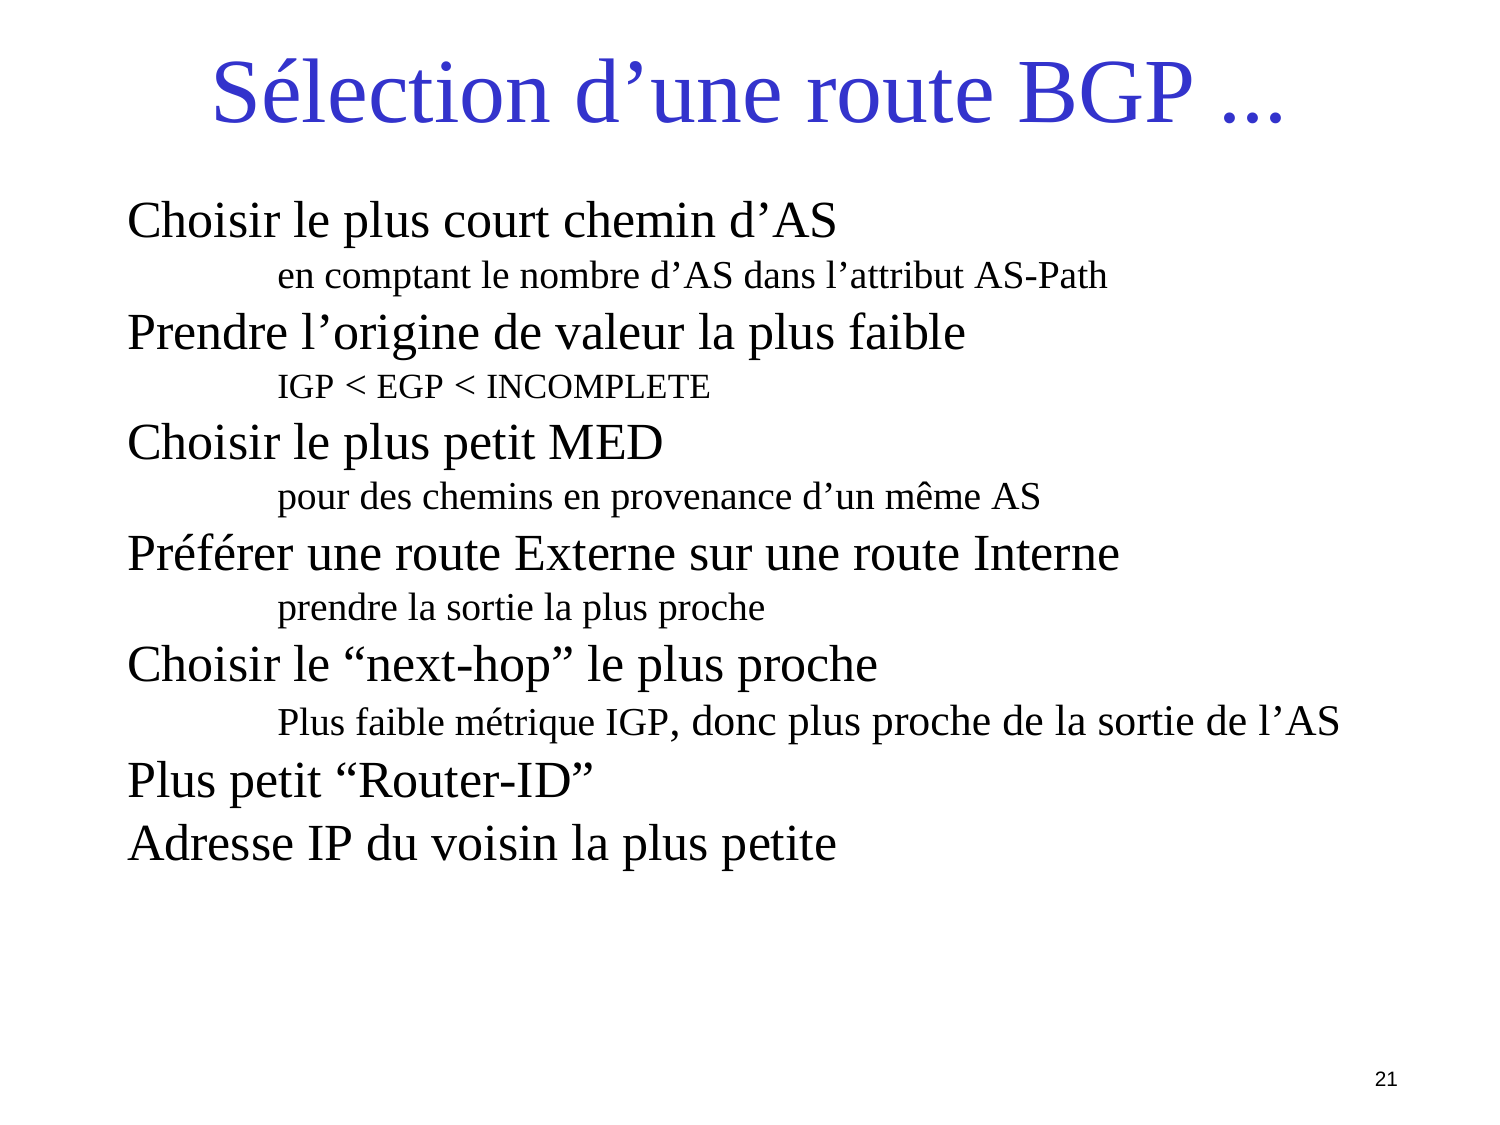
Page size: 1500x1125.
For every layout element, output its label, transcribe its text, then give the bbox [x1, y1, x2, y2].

list Choisir le plus court chemin d’AS en comptant le nombre d’AS dans l’attribut AS-Path Prendre l’origine de valeur la plus faible IGP < EGP < INCOMPLETE Choisir le plus petit MED pour des chemins en provenance d’un même AS Préférer une route Externe sur une route Interne prendre la sortie la plus proche Choisir le “next-hop” le plus proche Plus faible métrique IGP, donc plus proche de la sortie de l’AS Plus petit “Router-ID” Adresse IP du voisin la plus petite [112, 187, 1388, 1051]
title Sélection d’une route BGP ... [112, 0, 1388, 187]
